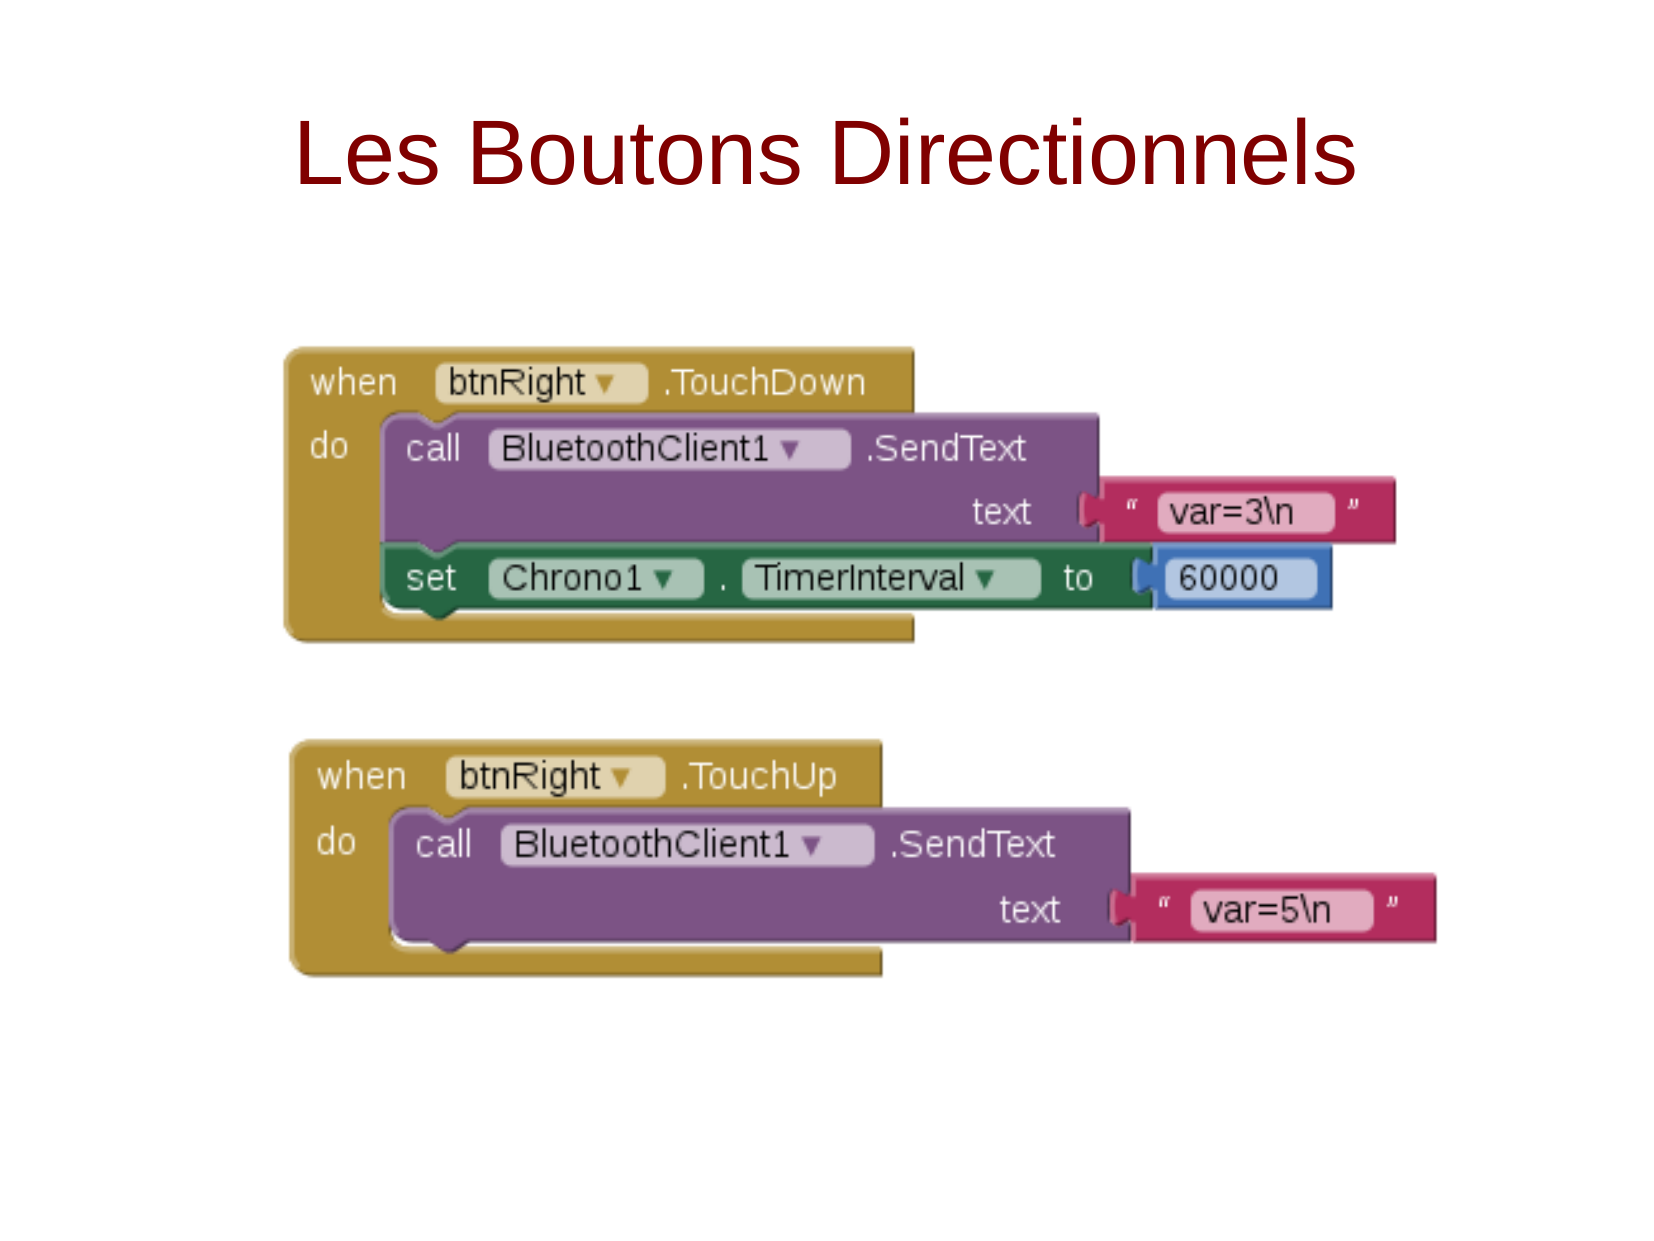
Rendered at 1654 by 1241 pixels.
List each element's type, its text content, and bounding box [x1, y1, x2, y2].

title Les Boutons Directionnels [82, 49, 1571, 257]
picture [277, 732, 1453, 981]
picture [188, 299, 1417, 662]
